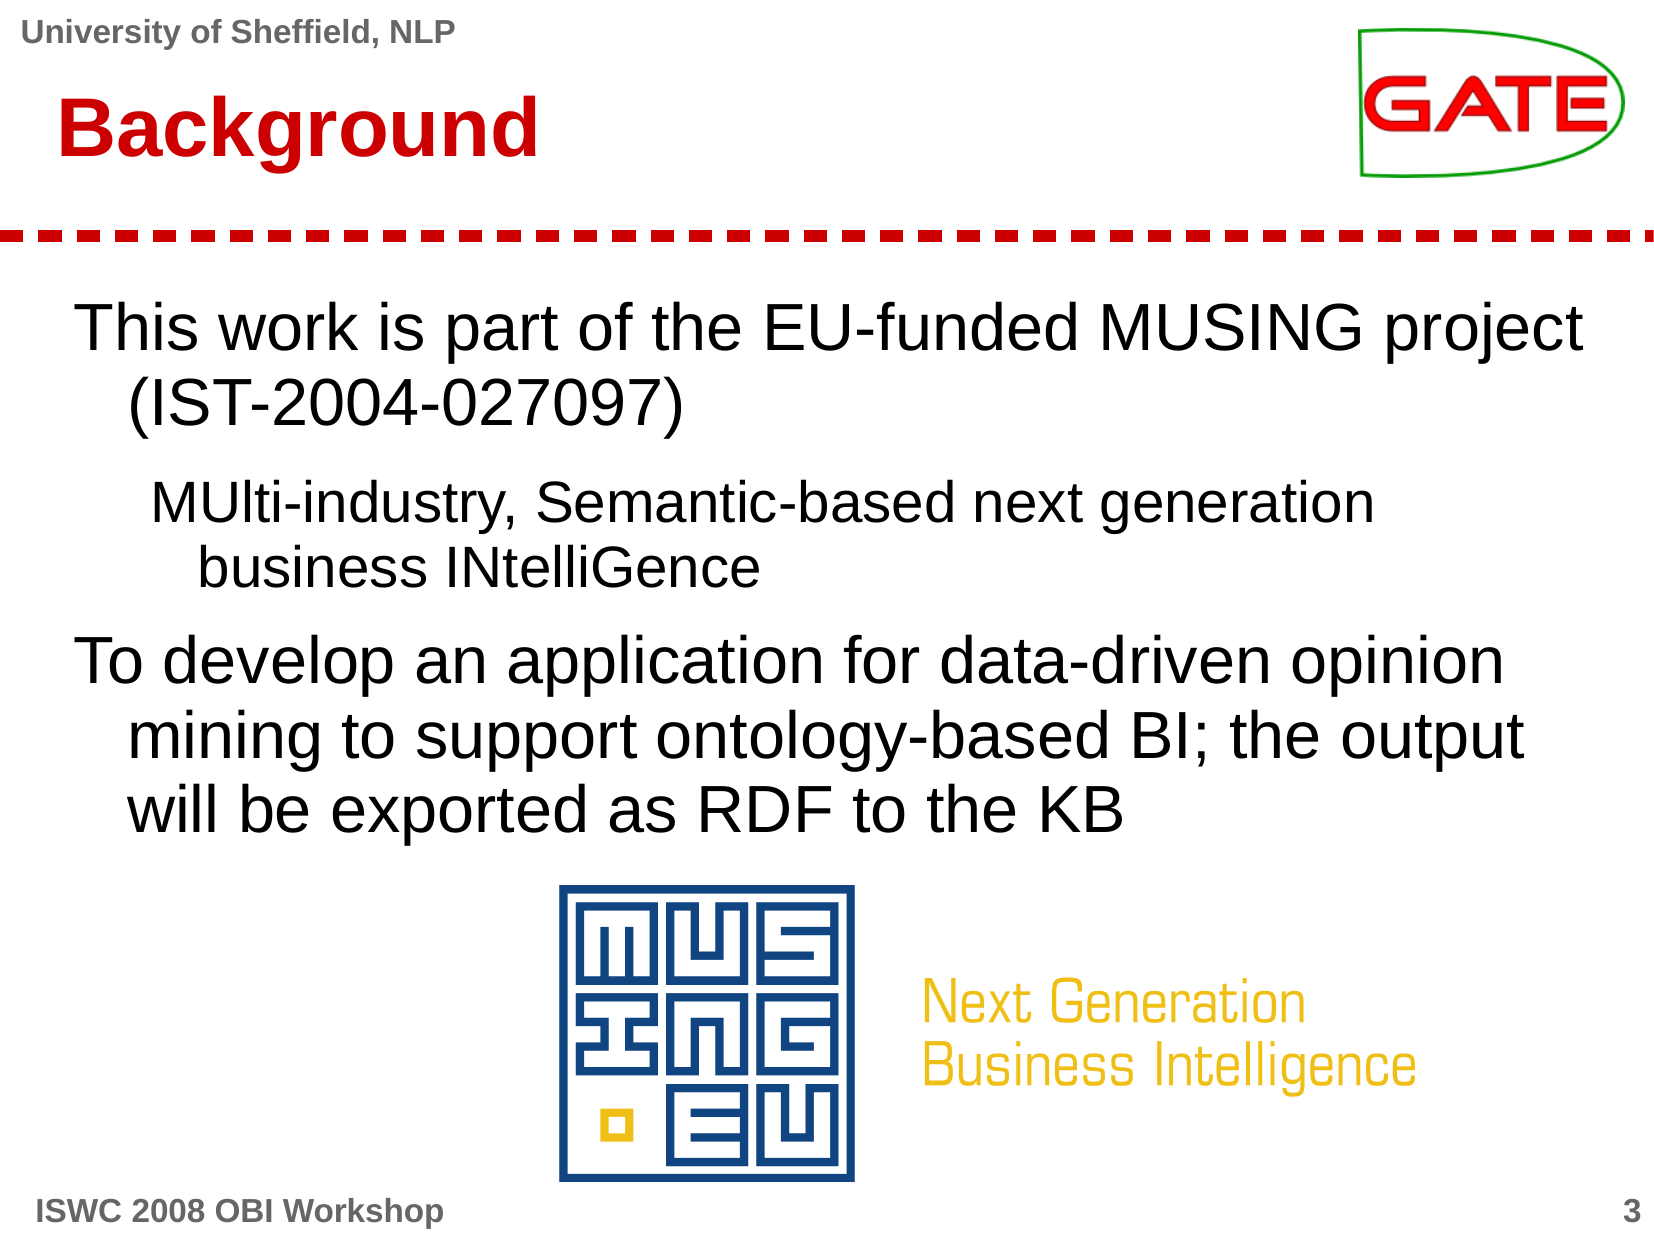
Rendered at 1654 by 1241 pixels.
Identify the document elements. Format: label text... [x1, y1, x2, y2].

list This work is part of the EU-funded MUSING project (IST-2004-027097) MUlti-industry, Semantic-based next generation business INtelliGence To develop an application for data-driven opinion mining to support ontology-based BI; the output will be exported as RDF to the KB [56, 290, 1598, 1109]
picture [559, 885, 1418, 1182]
title Background [56, 49, 1120, 207]
picture [1358, 28, 1625, 178]
